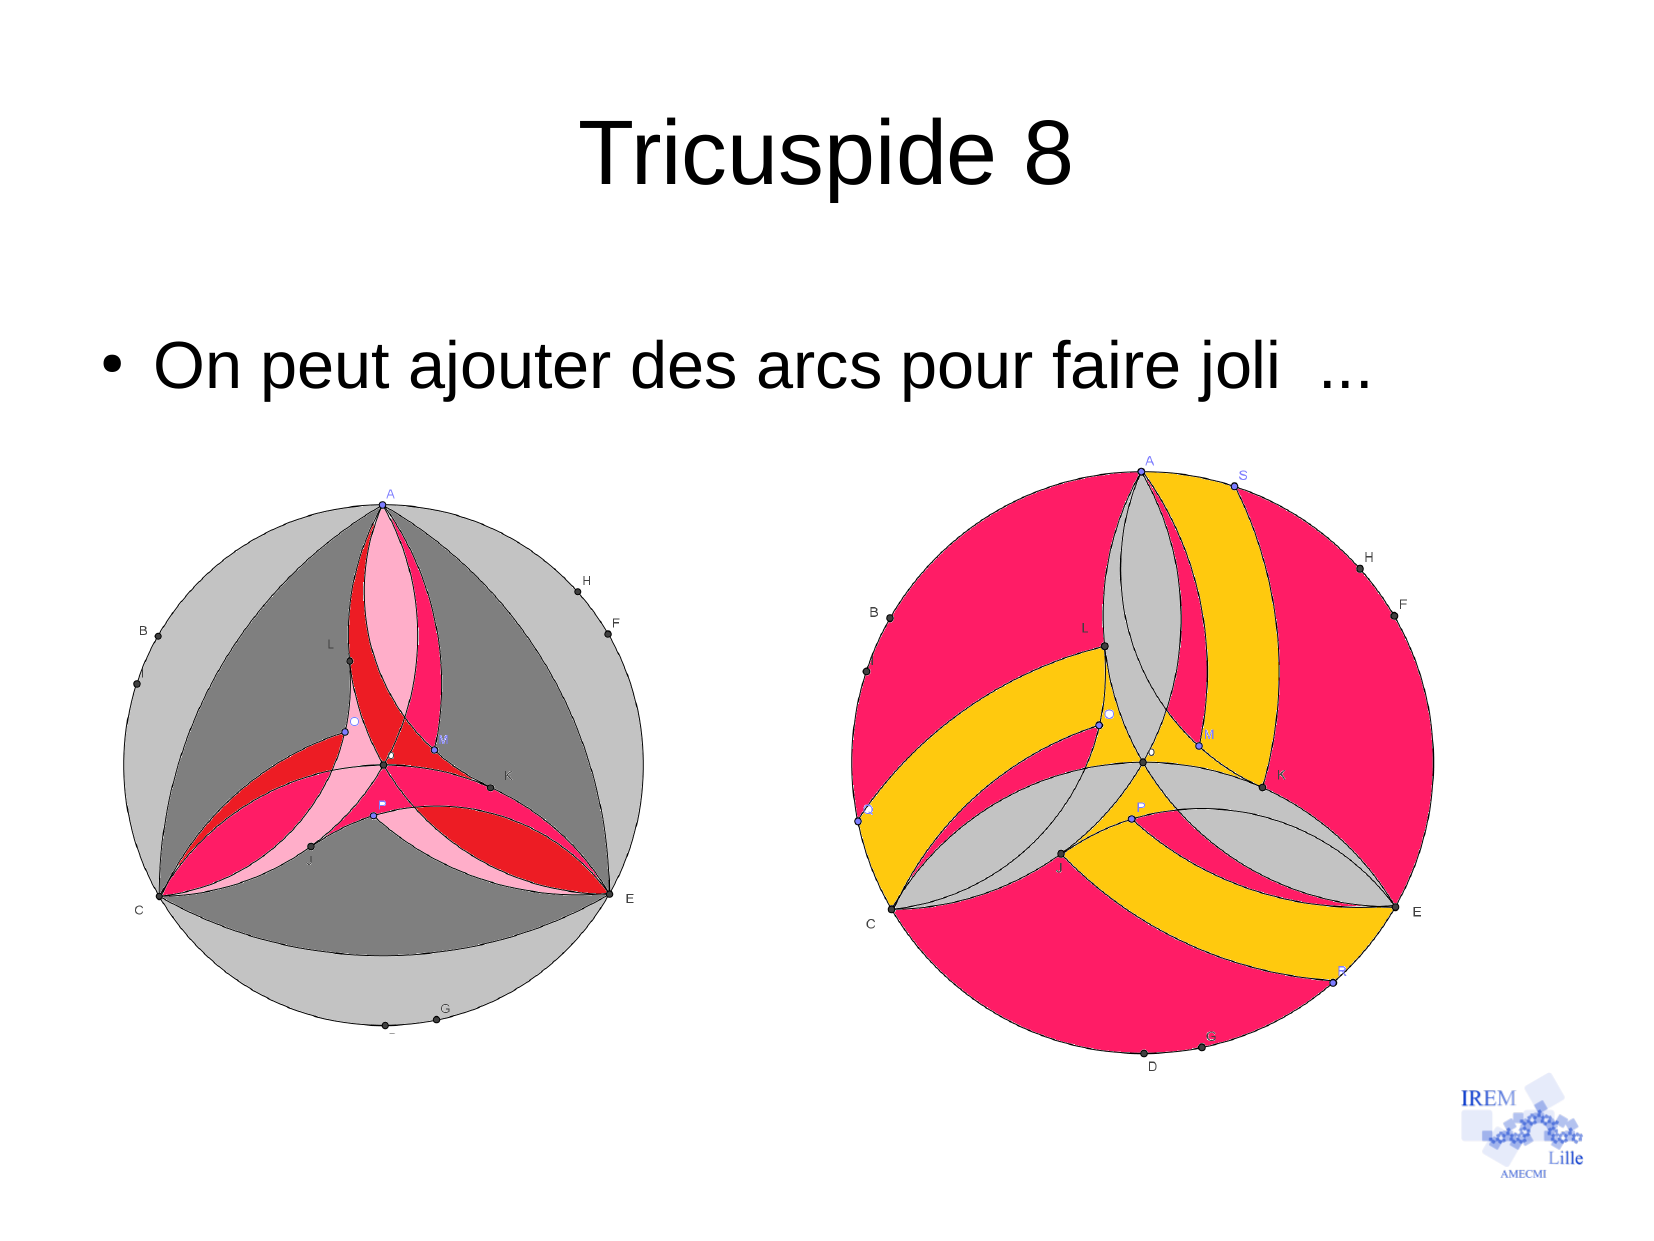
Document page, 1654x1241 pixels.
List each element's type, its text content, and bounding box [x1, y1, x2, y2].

picture [826, 442, 1597, 1182]
title Tricuspide 8 [82, 56, 1571, 250]
list On peut ajouter des arcs pour faire joli ... [82, 290, 1565, 562]
picture [118, 471, 673, 1034]
